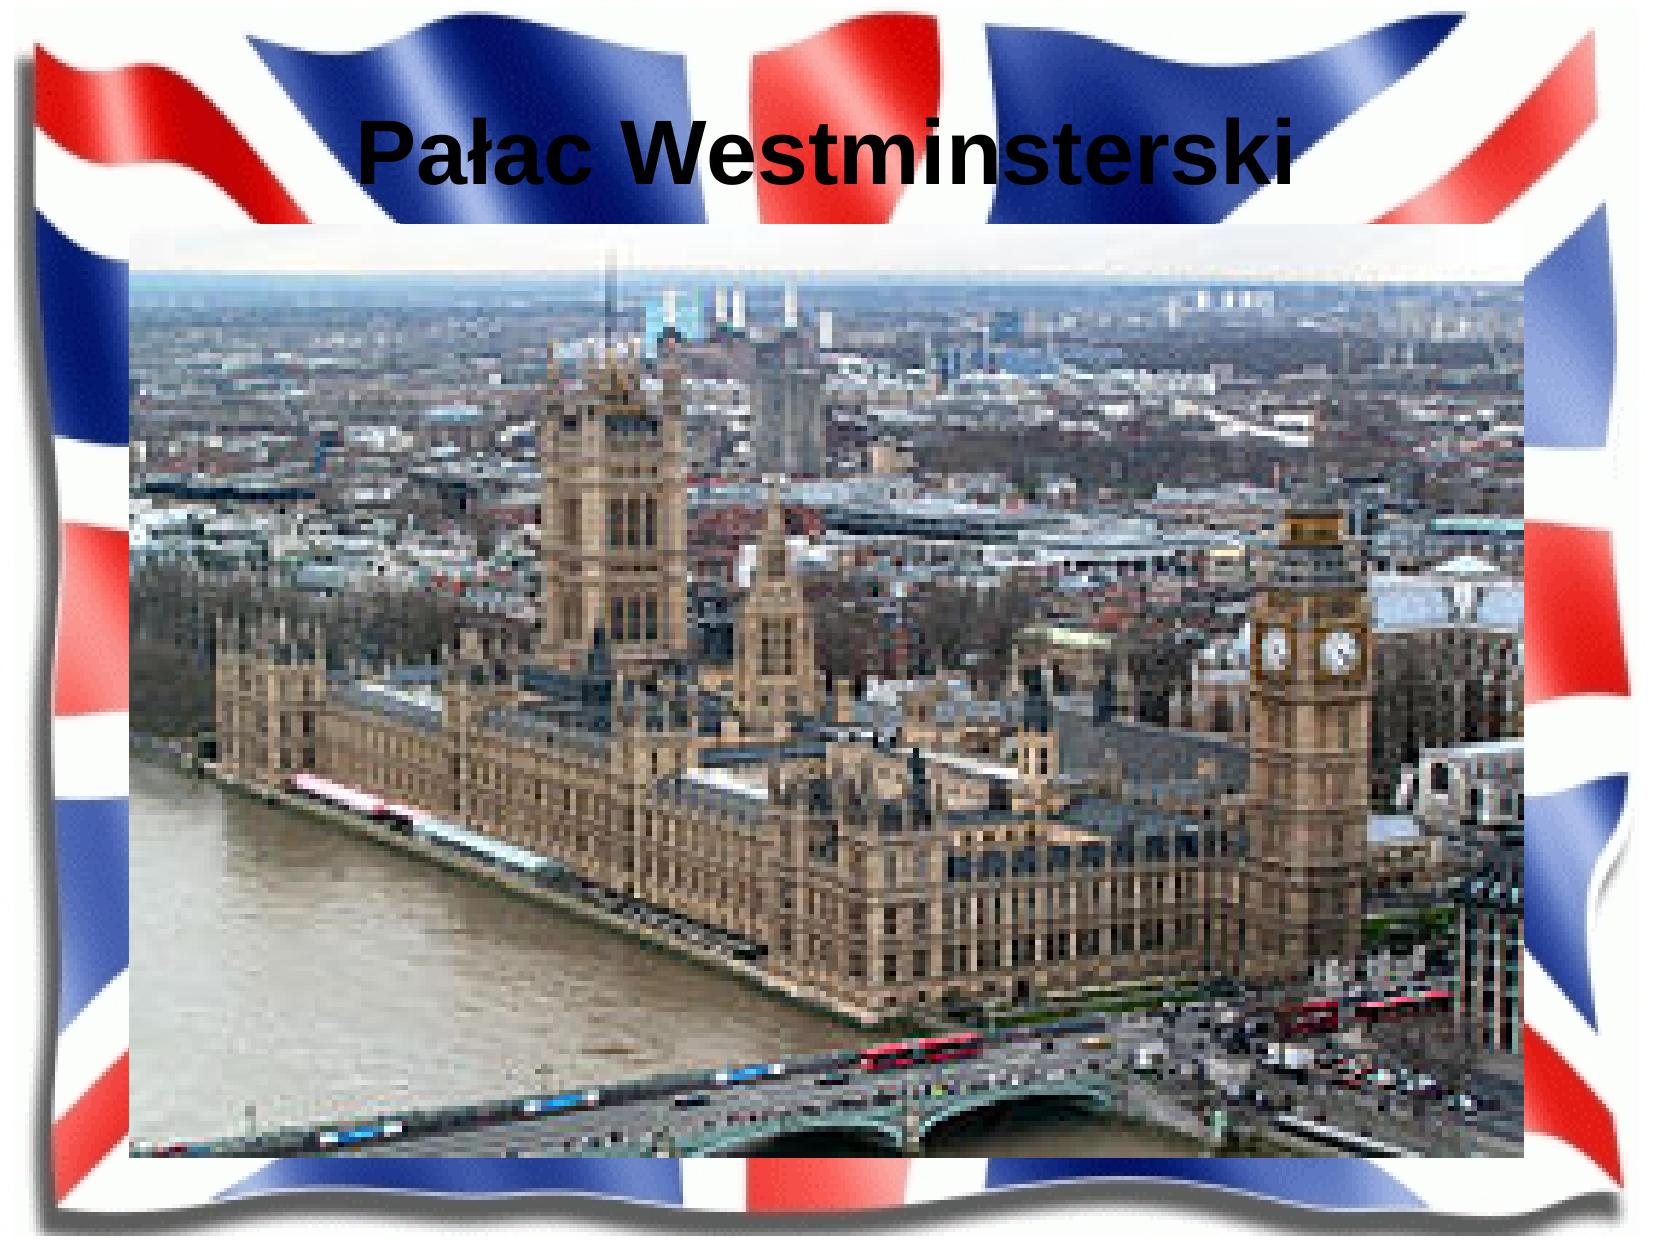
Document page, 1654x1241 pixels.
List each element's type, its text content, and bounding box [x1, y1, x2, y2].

picture [0, 0, 1654, 1241]
title Pałac Westminsterski [82, 49, 1571, 257]
